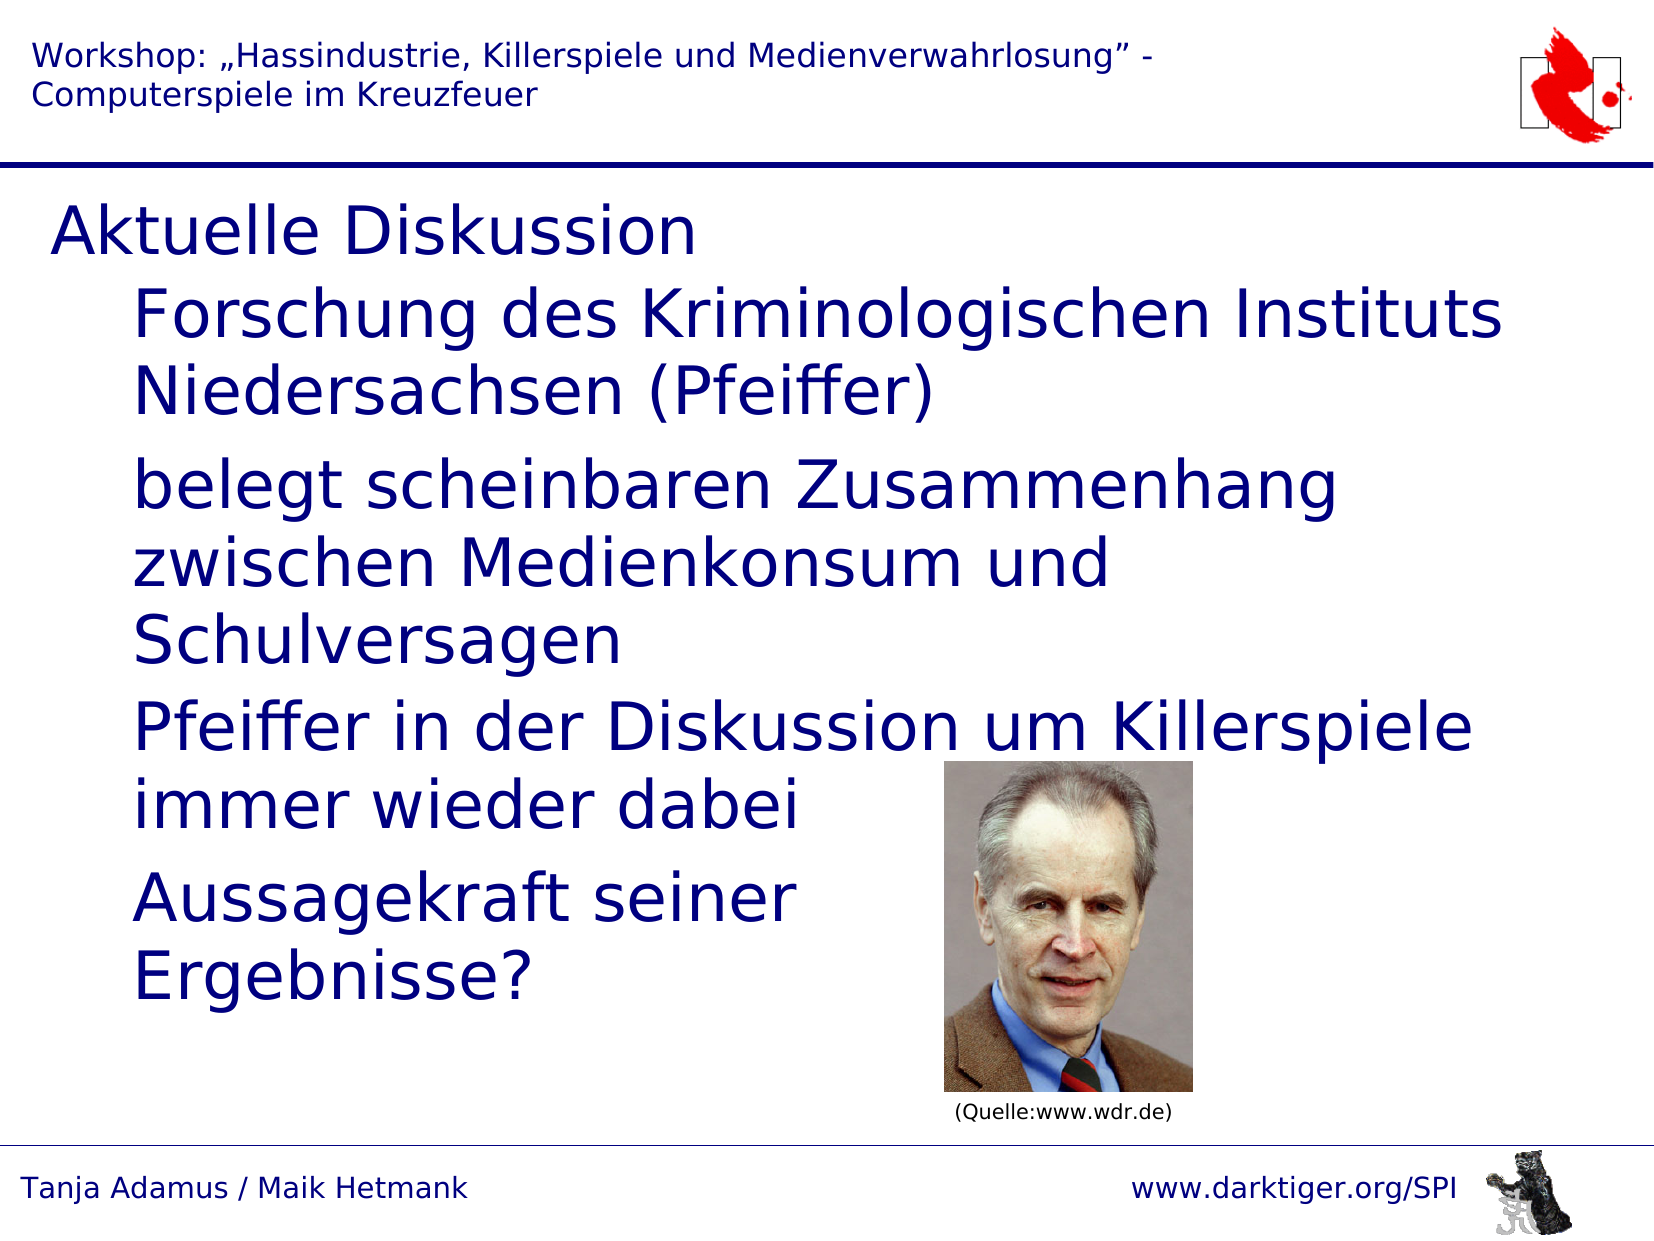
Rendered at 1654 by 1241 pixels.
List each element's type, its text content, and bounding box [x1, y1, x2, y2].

text_box Workshop: „Hassindustrie, Killerspiele und Medienverwahrlosung” - Computerspiele im Kreuzfeuer [16, 29, 1418, 178]
text_box Aussagekraft seiner Ergebnisse? [118, 852, 857, 1023]
picture [1486, 1150, 1572, 1235]
text_box belegt scheinbaren Zusammenhang zwischen Medienkonsum und Schulversagen [118, 438, 1625, 681]
text_box Pfeiffer in der Diskussion um Killerspiele immer wieder dabei [118, 681, 1625, 852]
picture [1503, 16, 1632, 148]
picture [944, 761, 1193, 1092]
text_box Forschung des Kriminologischen Instituts Niedersachsen (Pfeiffer) [118, 267, 1625, 438]
text_box Aktuelle Diskussion [35, 184, 1565, 278]
text_box (Quelle:www.wdr.de) [939, 1092, 1188, 1132]
